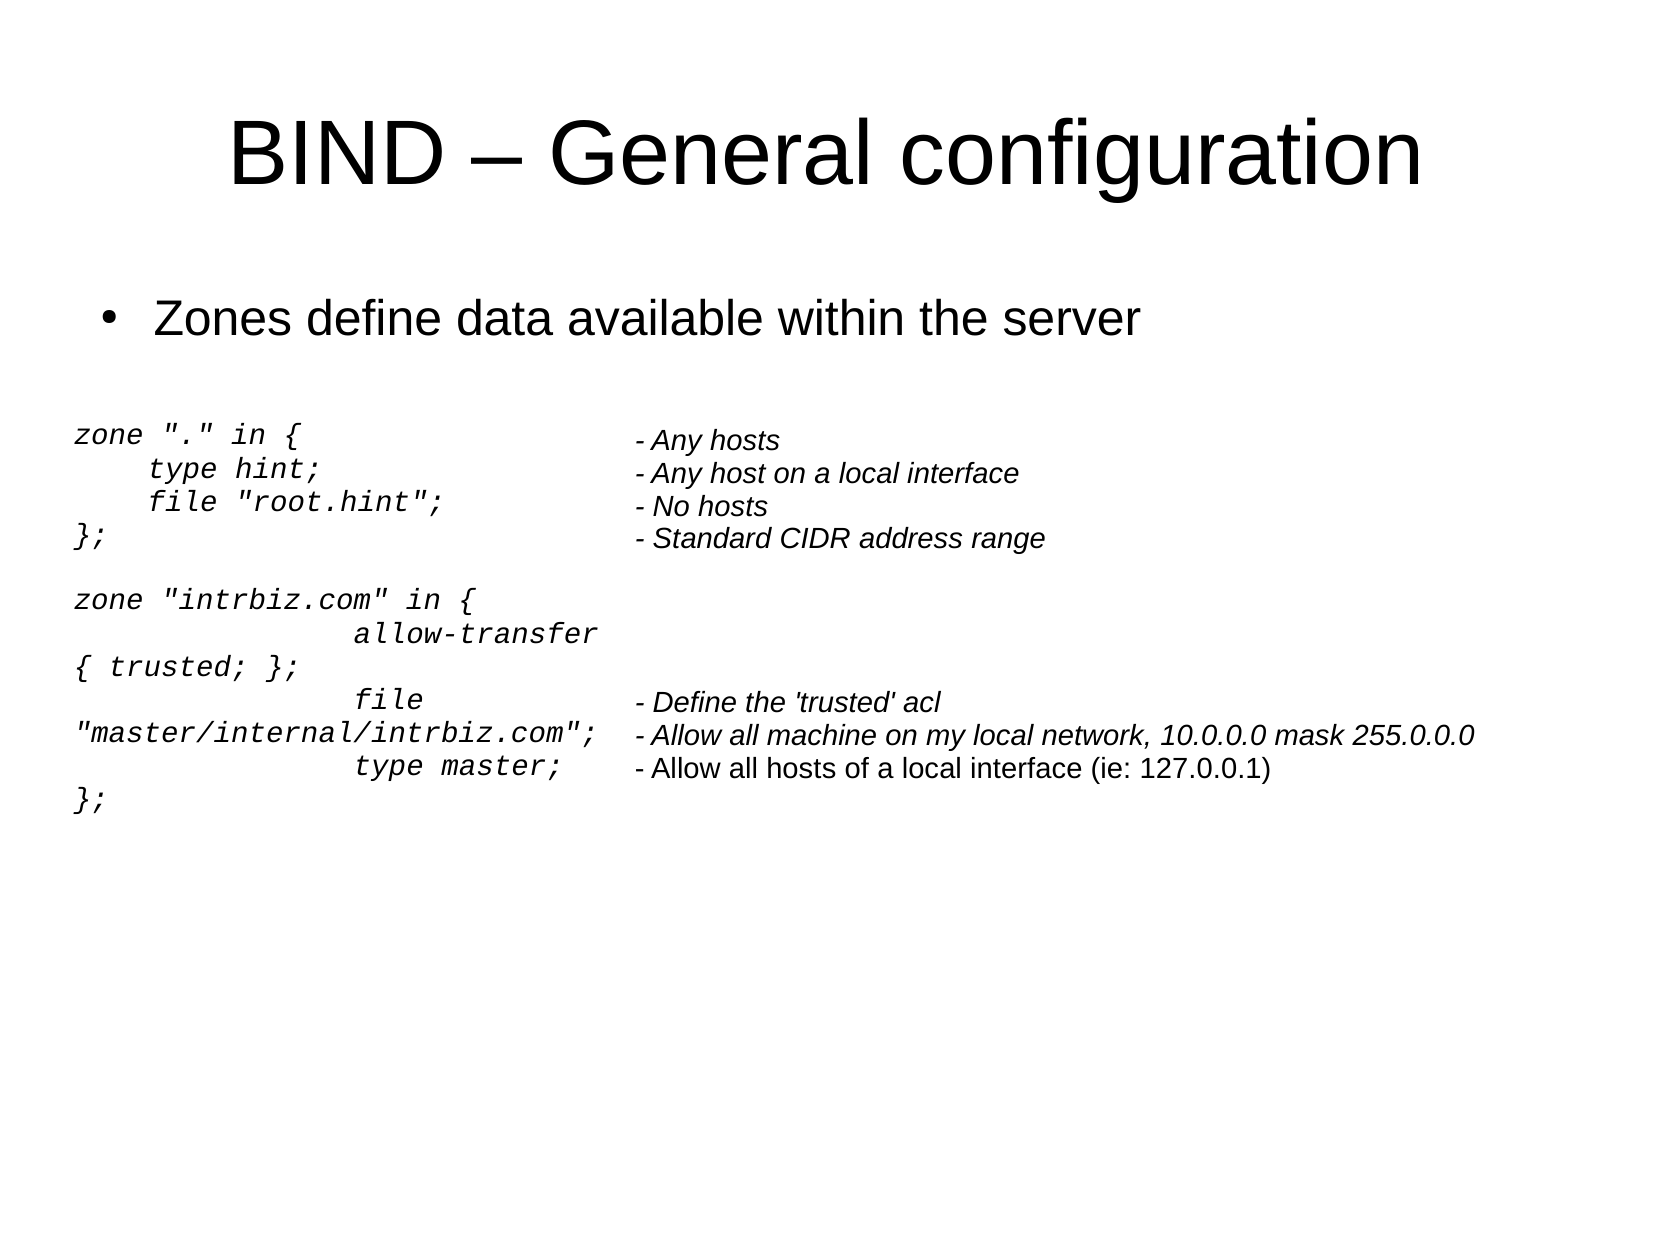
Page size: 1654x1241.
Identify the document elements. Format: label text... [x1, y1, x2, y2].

list Zones define data available within the server [82, 290, 1571, 413]
text_box - Any hosts - Any host on a local interface - No hosts - Standard CIDR address range - Define the 'trusted' acl - Allow all machine on my local network, 10.0.0.0 mask 255.0.0.0 - Allow all hosts of a local interface (ie: 127.0.0.1) [620, 383, 1595, 1152]
title BIND – General configuration [82, 49, 1571, 257]
text_box zone "." in { type hint; file "root.hint"; }; zone "intrbiz.com" in { allow-transfer { trusted; }; file "master/internal/intrbiz.com"; type master; }; [59, 413, 620, 1152]
